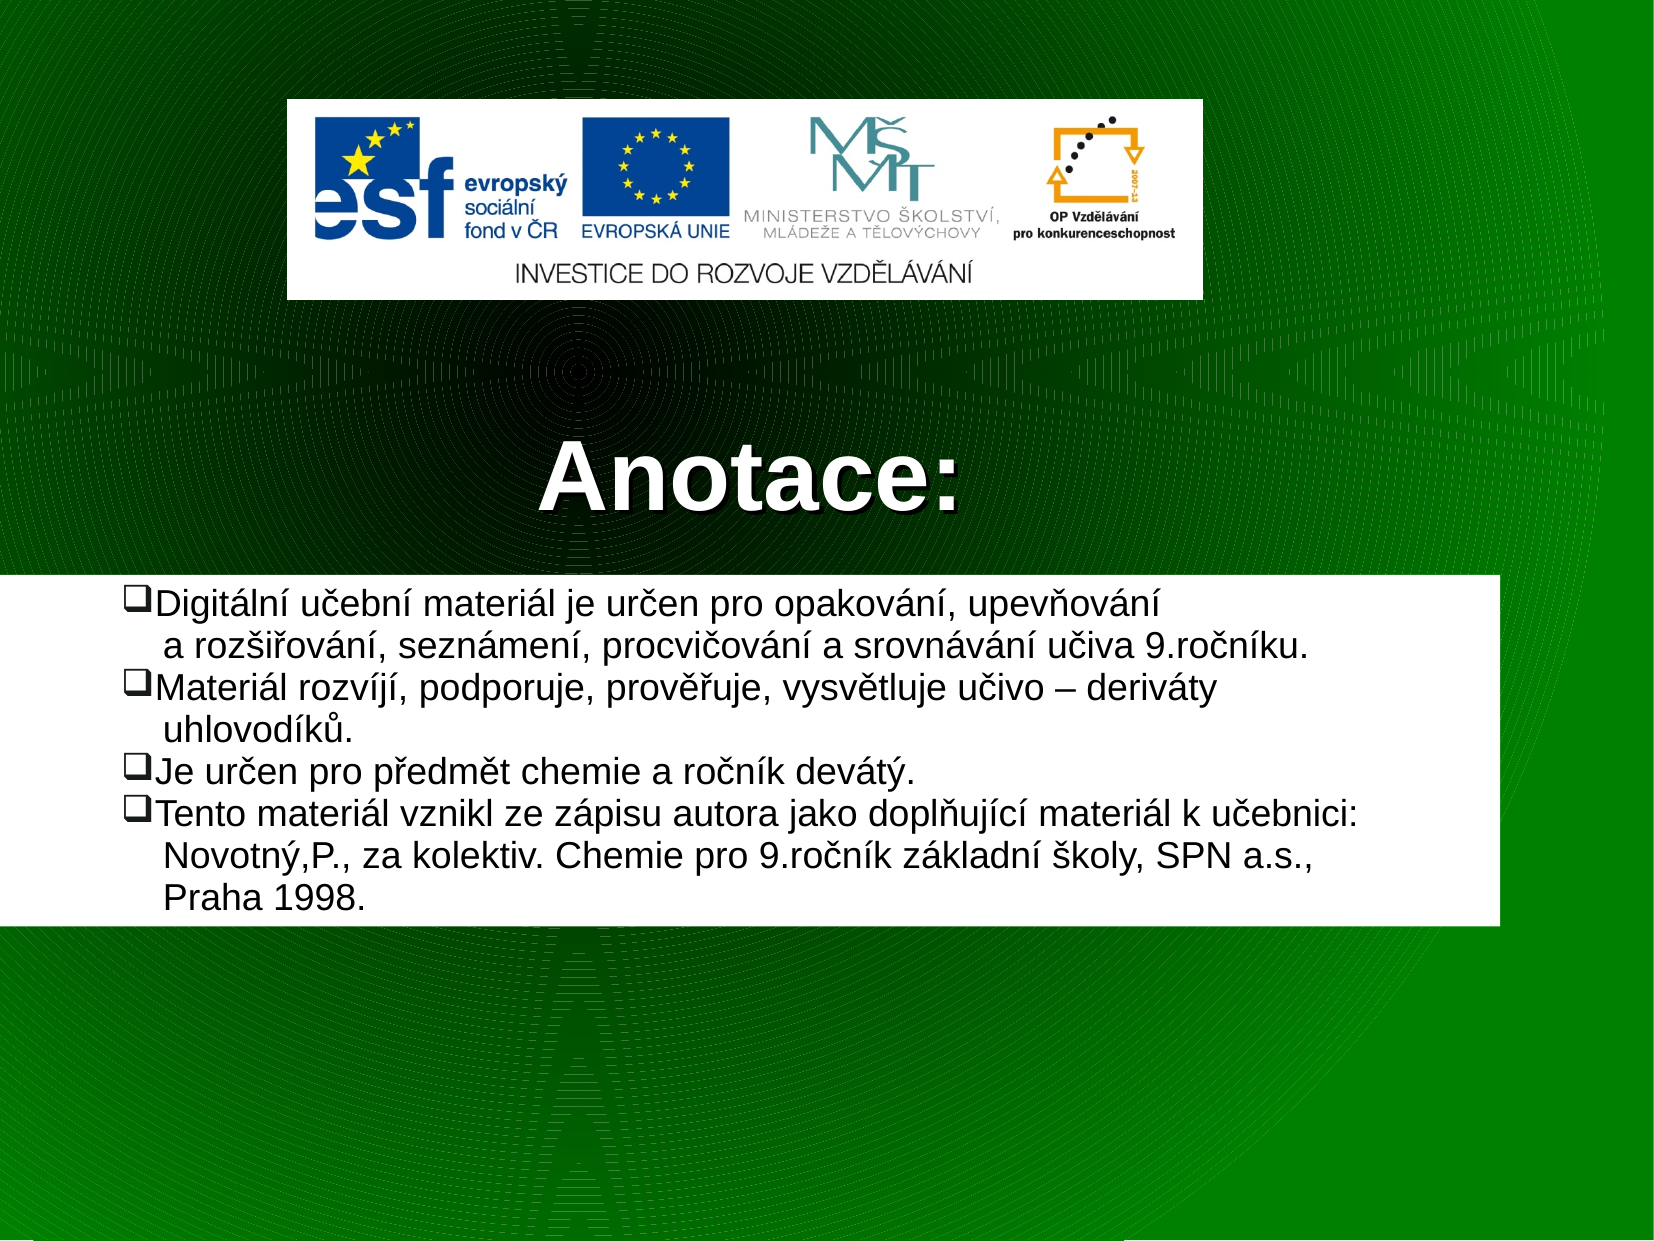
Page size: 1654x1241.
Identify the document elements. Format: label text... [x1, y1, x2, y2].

picture [287, 99, 1203, 300]
text_box Digitální učební materiál je určen pro opakování, upevňování a rozšiřování, seznámení, procvičování a srovnávání učiva 9.ročníku. Materiál rozvíjí, podporuje, prověřuje, vysvětluje učivo – deriváty uhlovodíků. Je určen pro předmět chemie a ročník devátý. Tento materiál vznikl ze zápisu autora jako doplňující materiál k učebnici: Novotný,P., za kolektiv. Chemie pro 9.ročník základní školy, SPN a.s., Praha 1998. [0, 574, 1501, 927]
title Anotace: [112, 349, 1388, 574]
